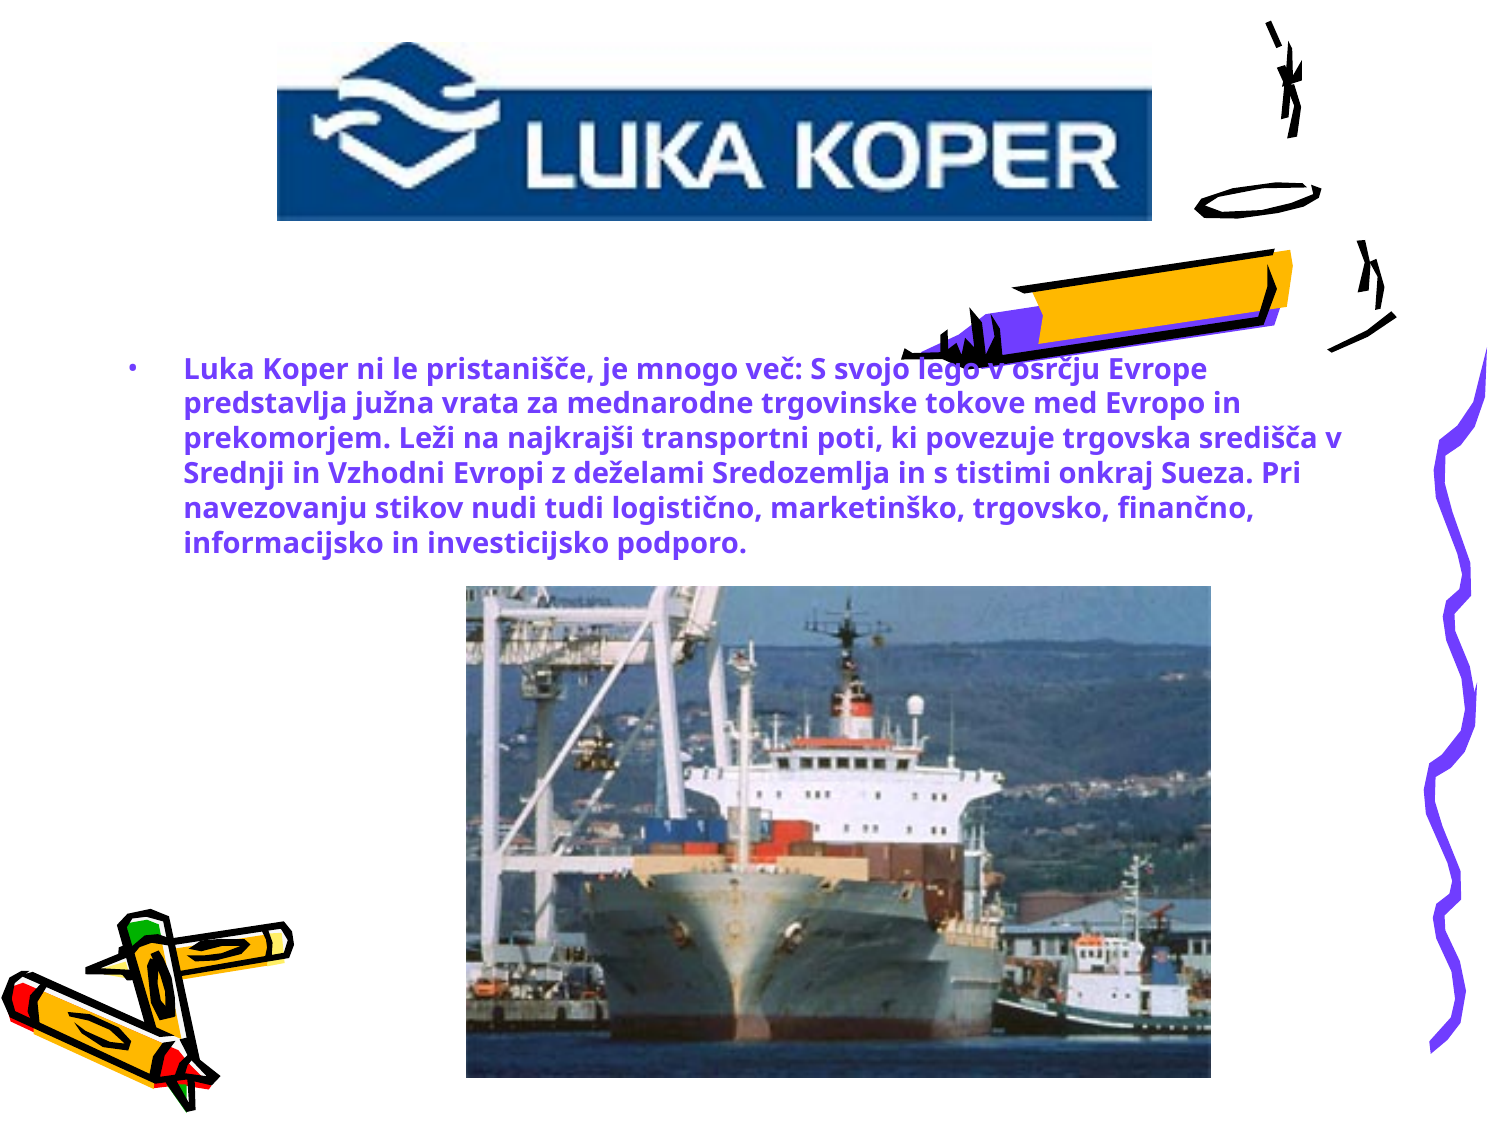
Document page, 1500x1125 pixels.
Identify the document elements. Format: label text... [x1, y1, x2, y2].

picture [466, 586, 1211, 1078]
list Luka Koper ni le pristanišče, je mnogo več: S svojo lego v osrčju Evrope predstavlja južna vrata za mednarodne trgovinske tokove med Evropo in prekomorjem. Leži na najkrajši transportni poti, ki povezuje trgovska središča v Srednji in Vzhodni Evropi z deželami Sredozemlja in s tistimi onkraj Sueza. Pri navezovanju stikov nudi tudi logistično, marketinško, trgovsko, finančno, informacijsko in investicijsko podporo. [112, 299, 1375, 954]
picture [277, 42, 1152, 222]
